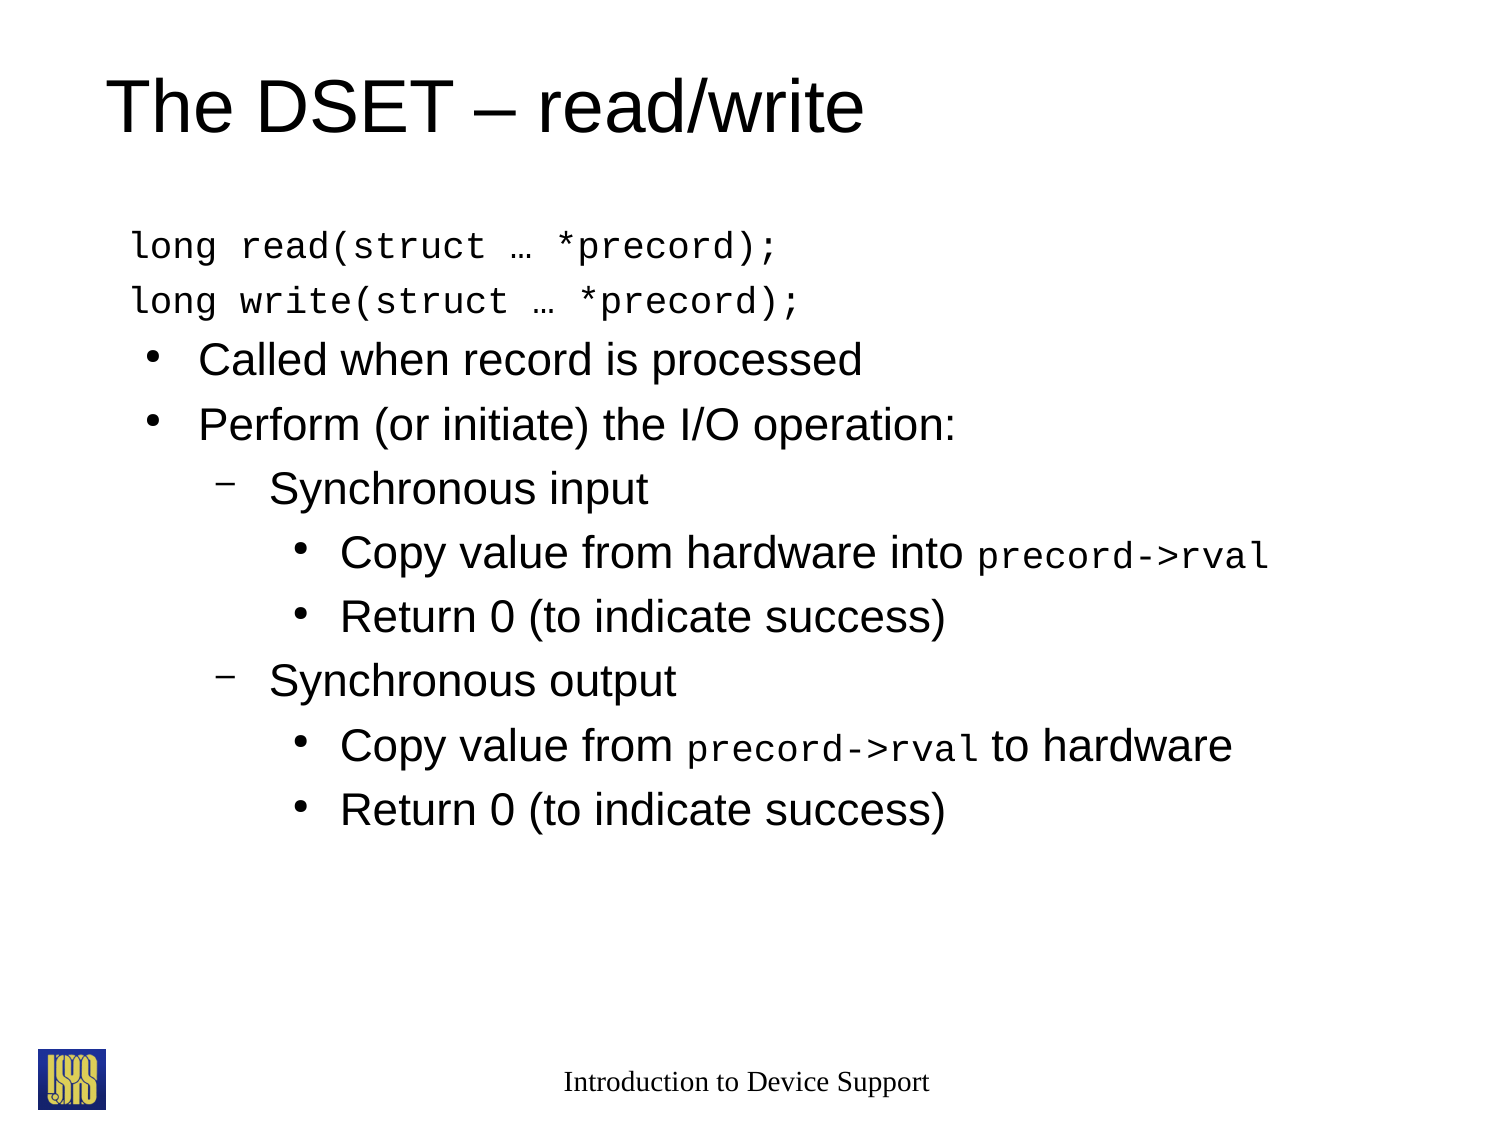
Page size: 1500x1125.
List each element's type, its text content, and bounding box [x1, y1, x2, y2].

title The DSET – read/write [55, 57, 1361, 156]
picture [38, 1049, 106, 1110]
list long read(struct … *precord); long write(struct … *precord); Called when record is processed Perform (or initiate) the I/O operation: Synchronous input Copy value from hardware into precord->rval Return 0 (to indicate success) Synchronous output Copy value from precord->rval to hardware Return 0 (to indicate success) [112, 213, 1457, 925]
